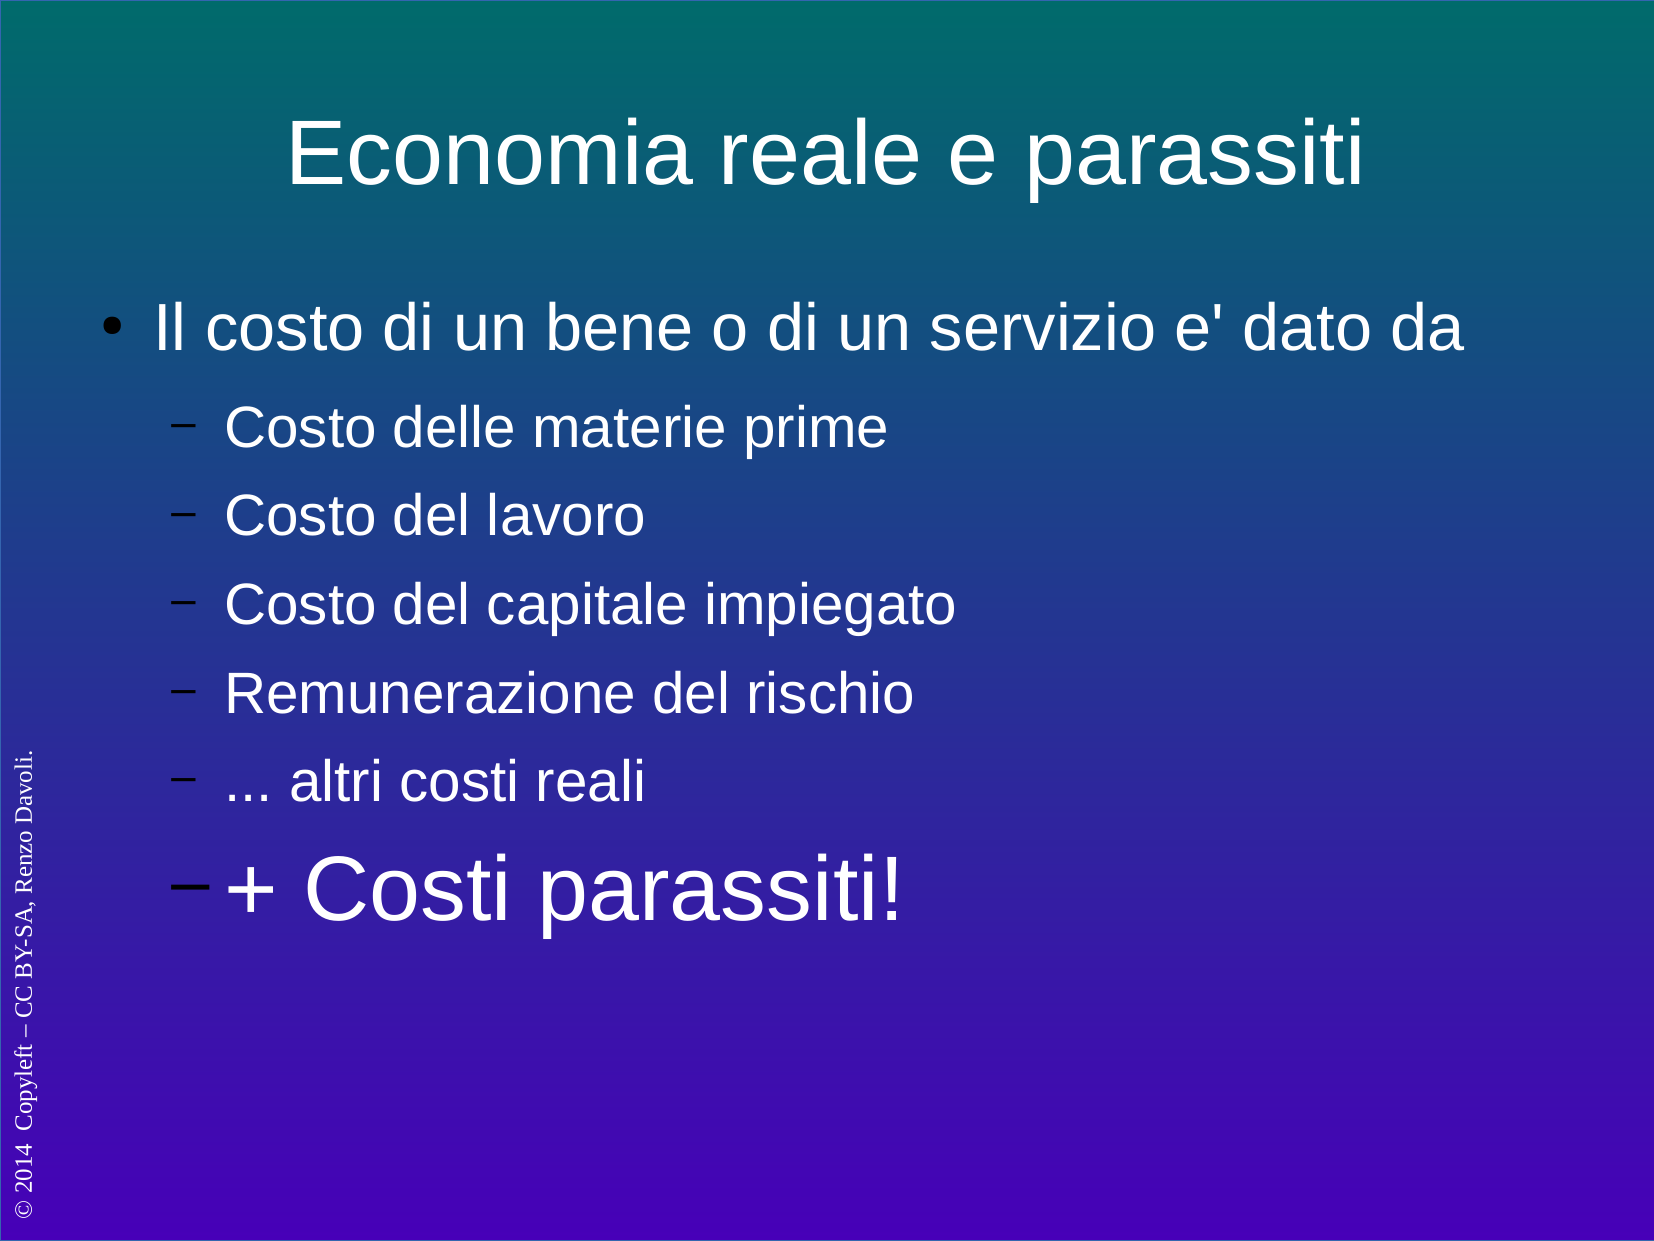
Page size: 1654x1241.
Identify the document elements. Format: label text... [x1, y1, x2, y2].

list Il costo di un bene o di un servizio e' dato da Costo delle materie prime Costo del lavoro Costo del capitale impiegato Remunerazione del rischio ... altri costi reali + Costi parassiti! [82, 290, 1571, 1094]
title Economia reale e parassiti [82, 56, 1571, 250]
